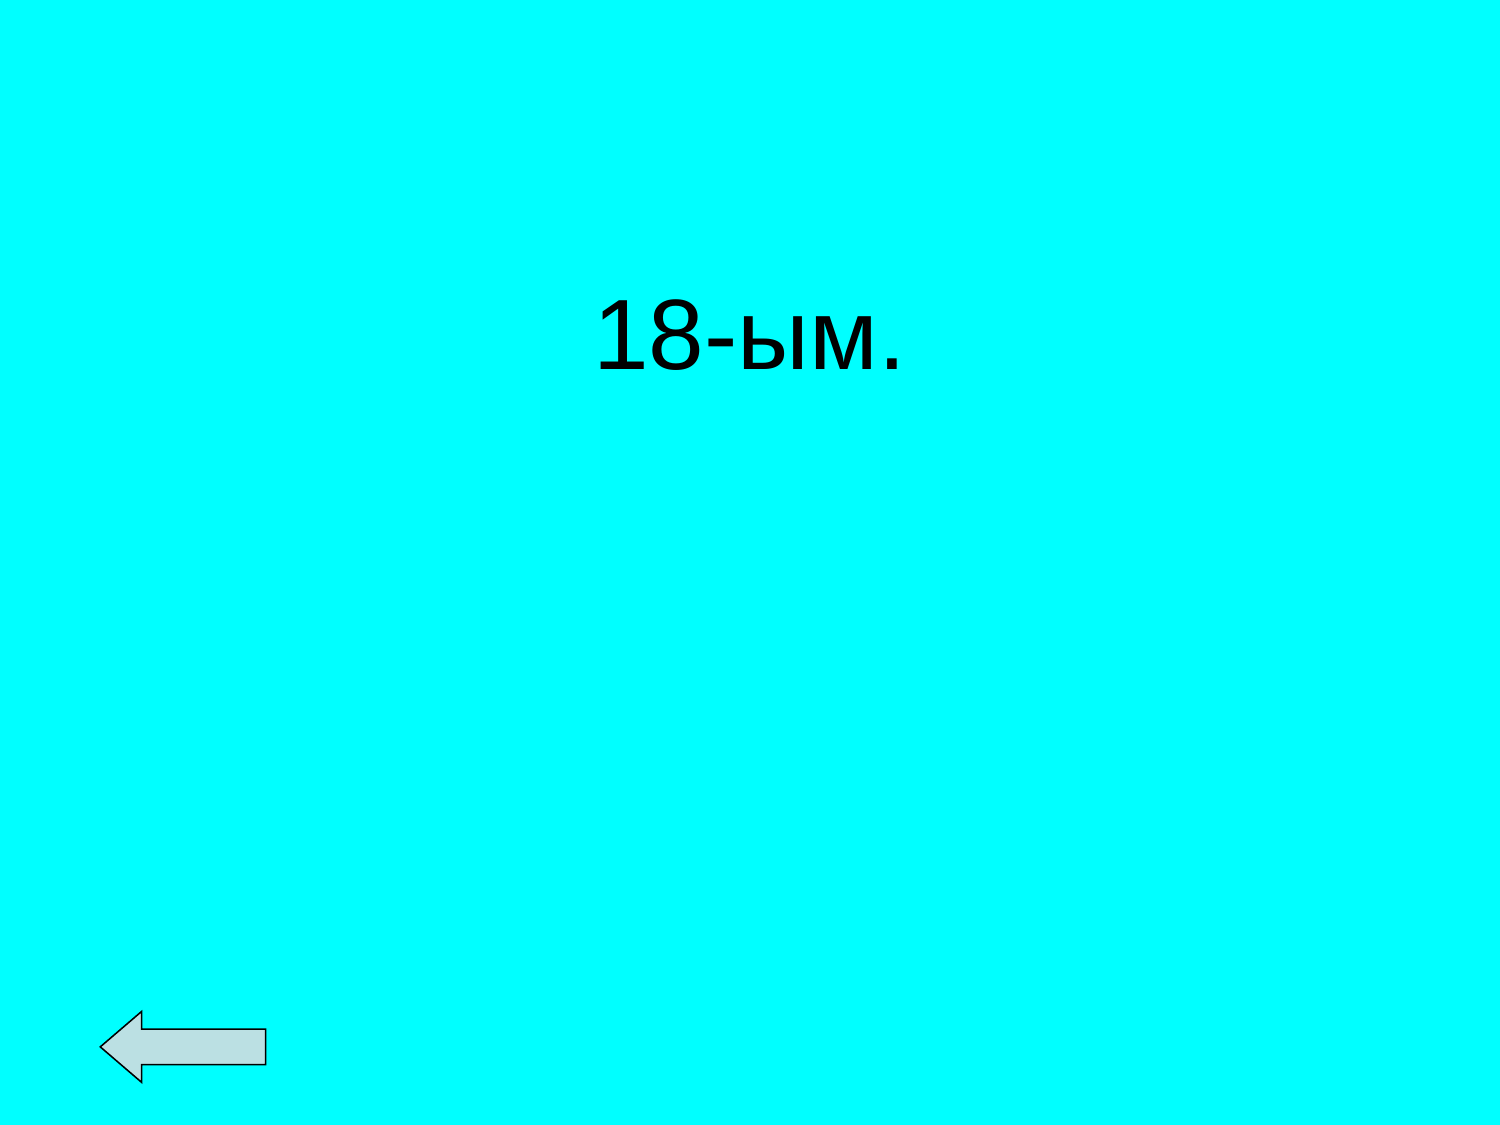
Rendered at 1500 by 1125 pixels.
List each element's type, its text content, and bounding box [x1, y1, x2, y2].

list 18-ым. [75, 262, 1426, 1005]
text_box [100, 1011, 266, 1083]
